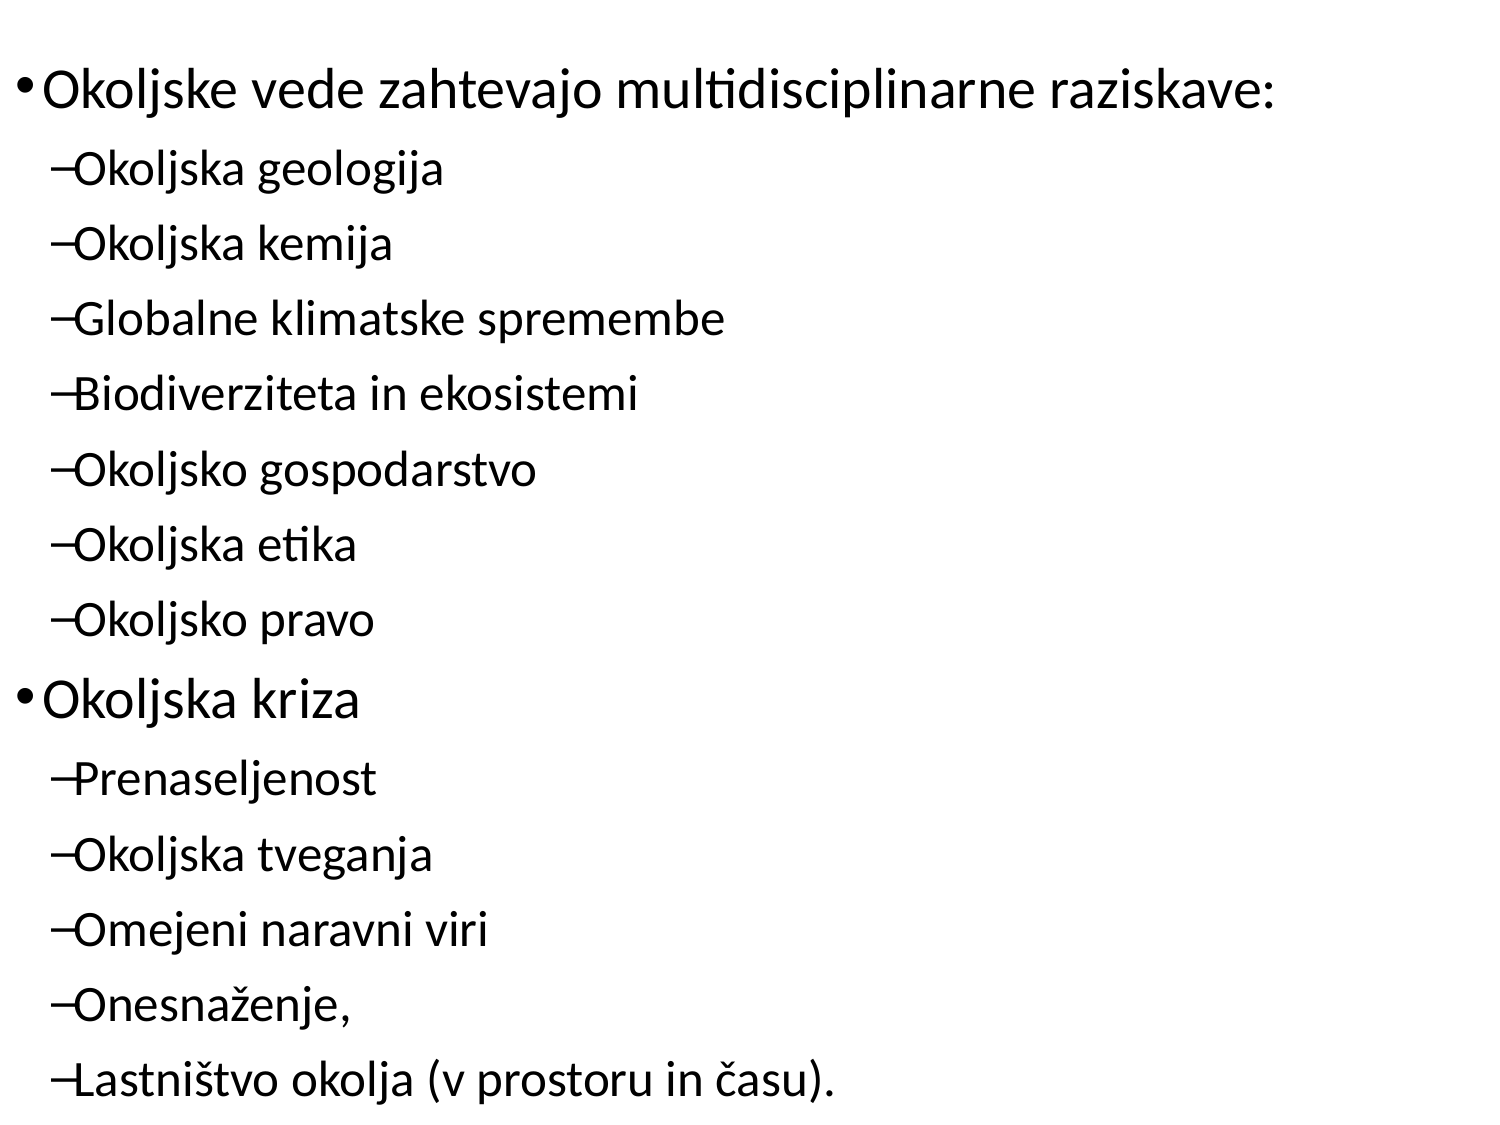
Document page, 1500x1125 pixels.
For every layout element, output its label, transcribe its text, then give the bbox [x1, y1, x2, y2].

list Okoljske vede zahtevajo multidisciplinarne raziskave: Okoljska geologija Okoljska kemija Globalne klimatske spremembe Biodiverziteta in ekosistemi Okoljsko gospodarstvo Okoljska etika Okoljsko pravo Okoljska kriza Prenaseljenost Okoljska tveganja Omejeni naravni viri Onesnaženje, Lastništvo okolja (v prostoru in času). [0, 42, 1500, 1125]
